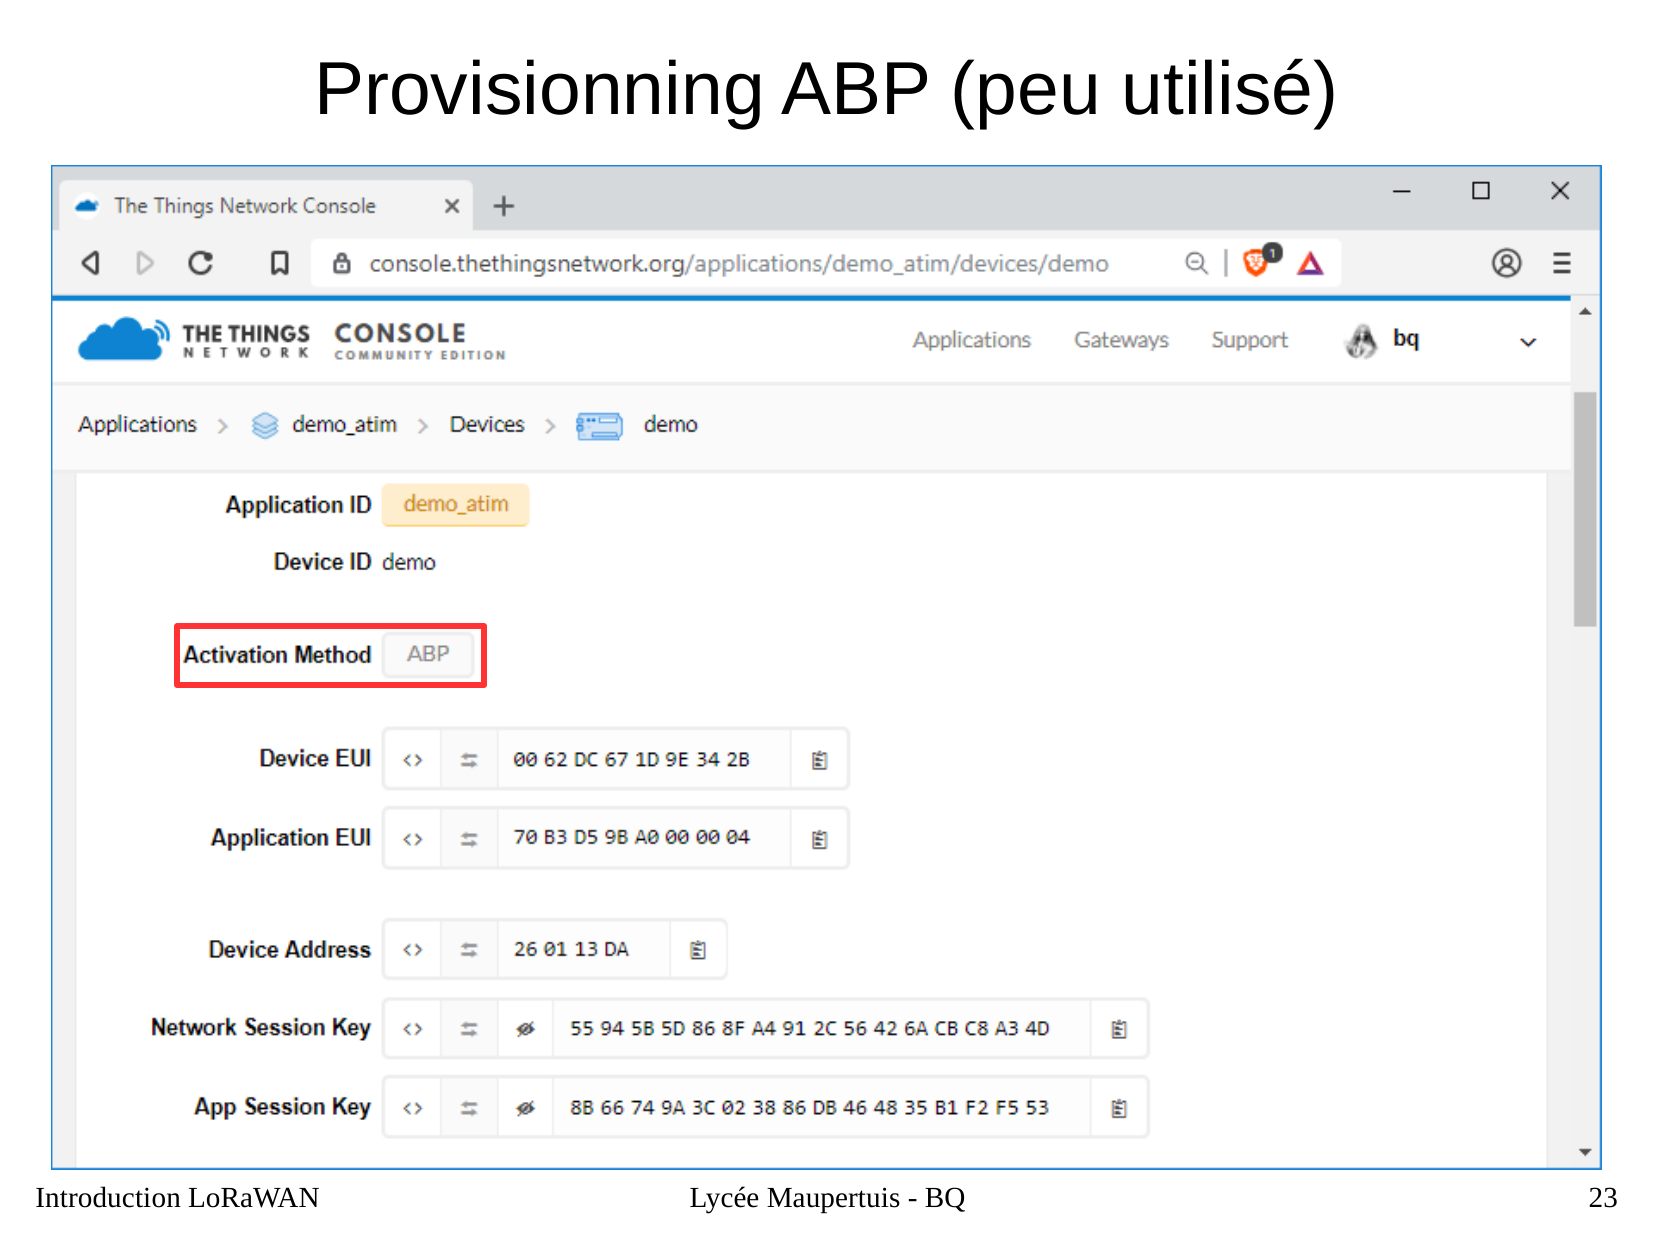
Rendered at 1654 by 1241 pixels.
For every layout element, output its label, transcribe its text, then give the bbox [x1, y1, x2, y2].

title Provisionning ABP (peu utilisé) [35, 35, 1619, 142]
picture [51, 165, 1602, 1170]
